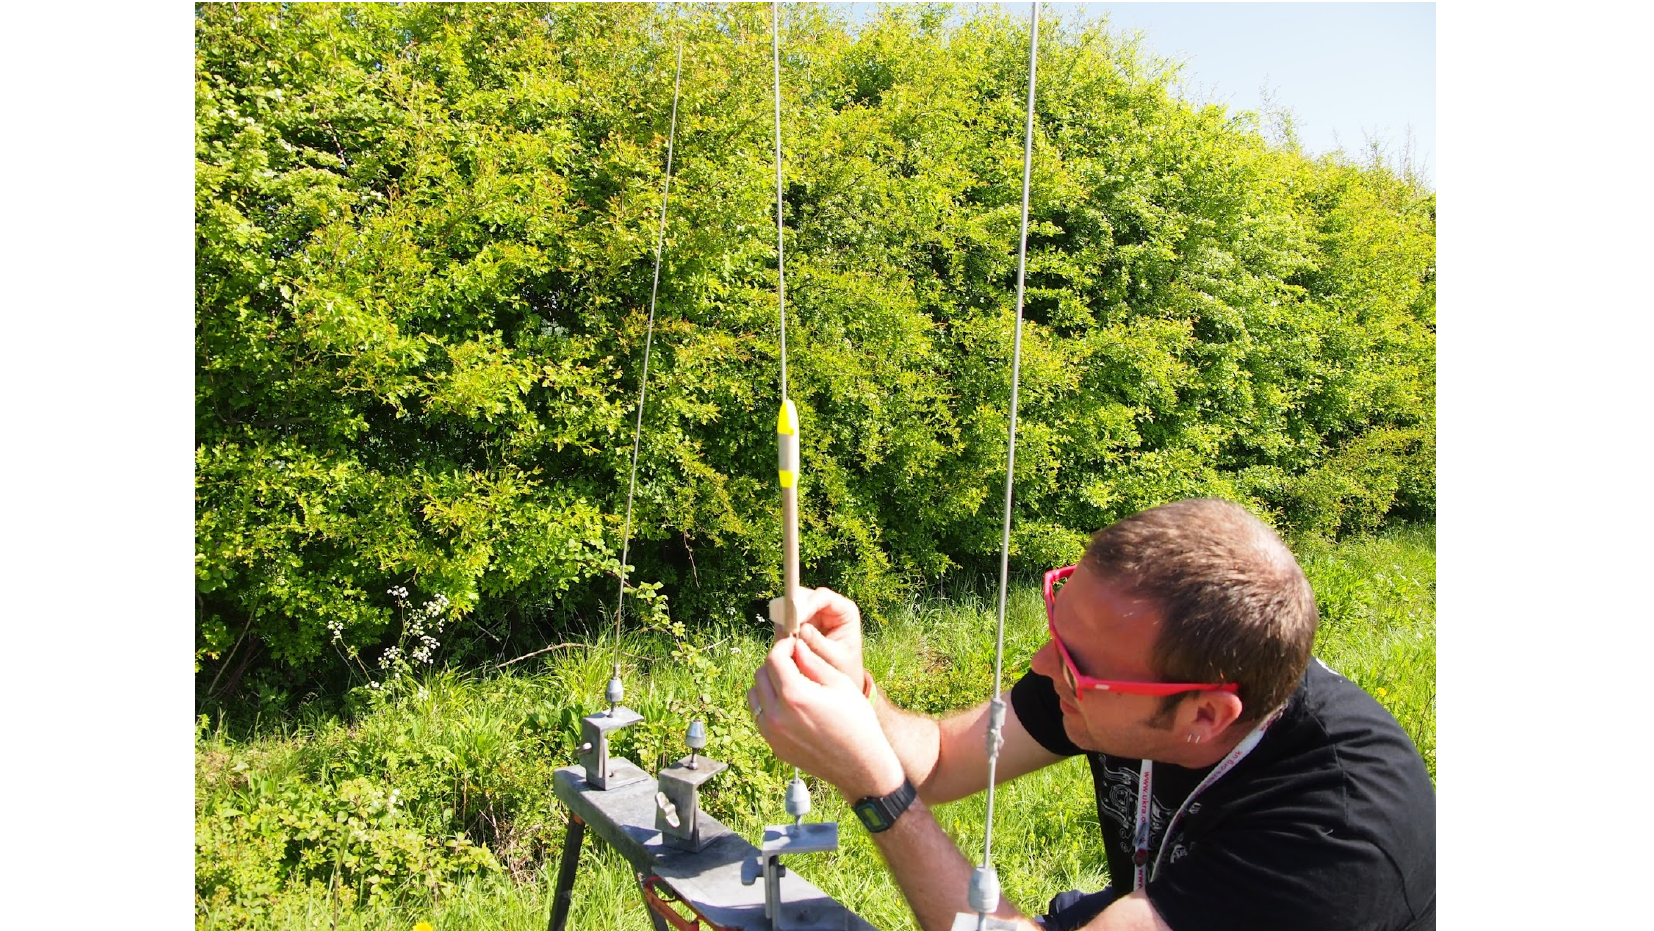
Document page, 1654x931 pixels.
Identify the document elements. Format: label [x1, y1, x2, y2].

picture [195, 2, 1436, 931]
